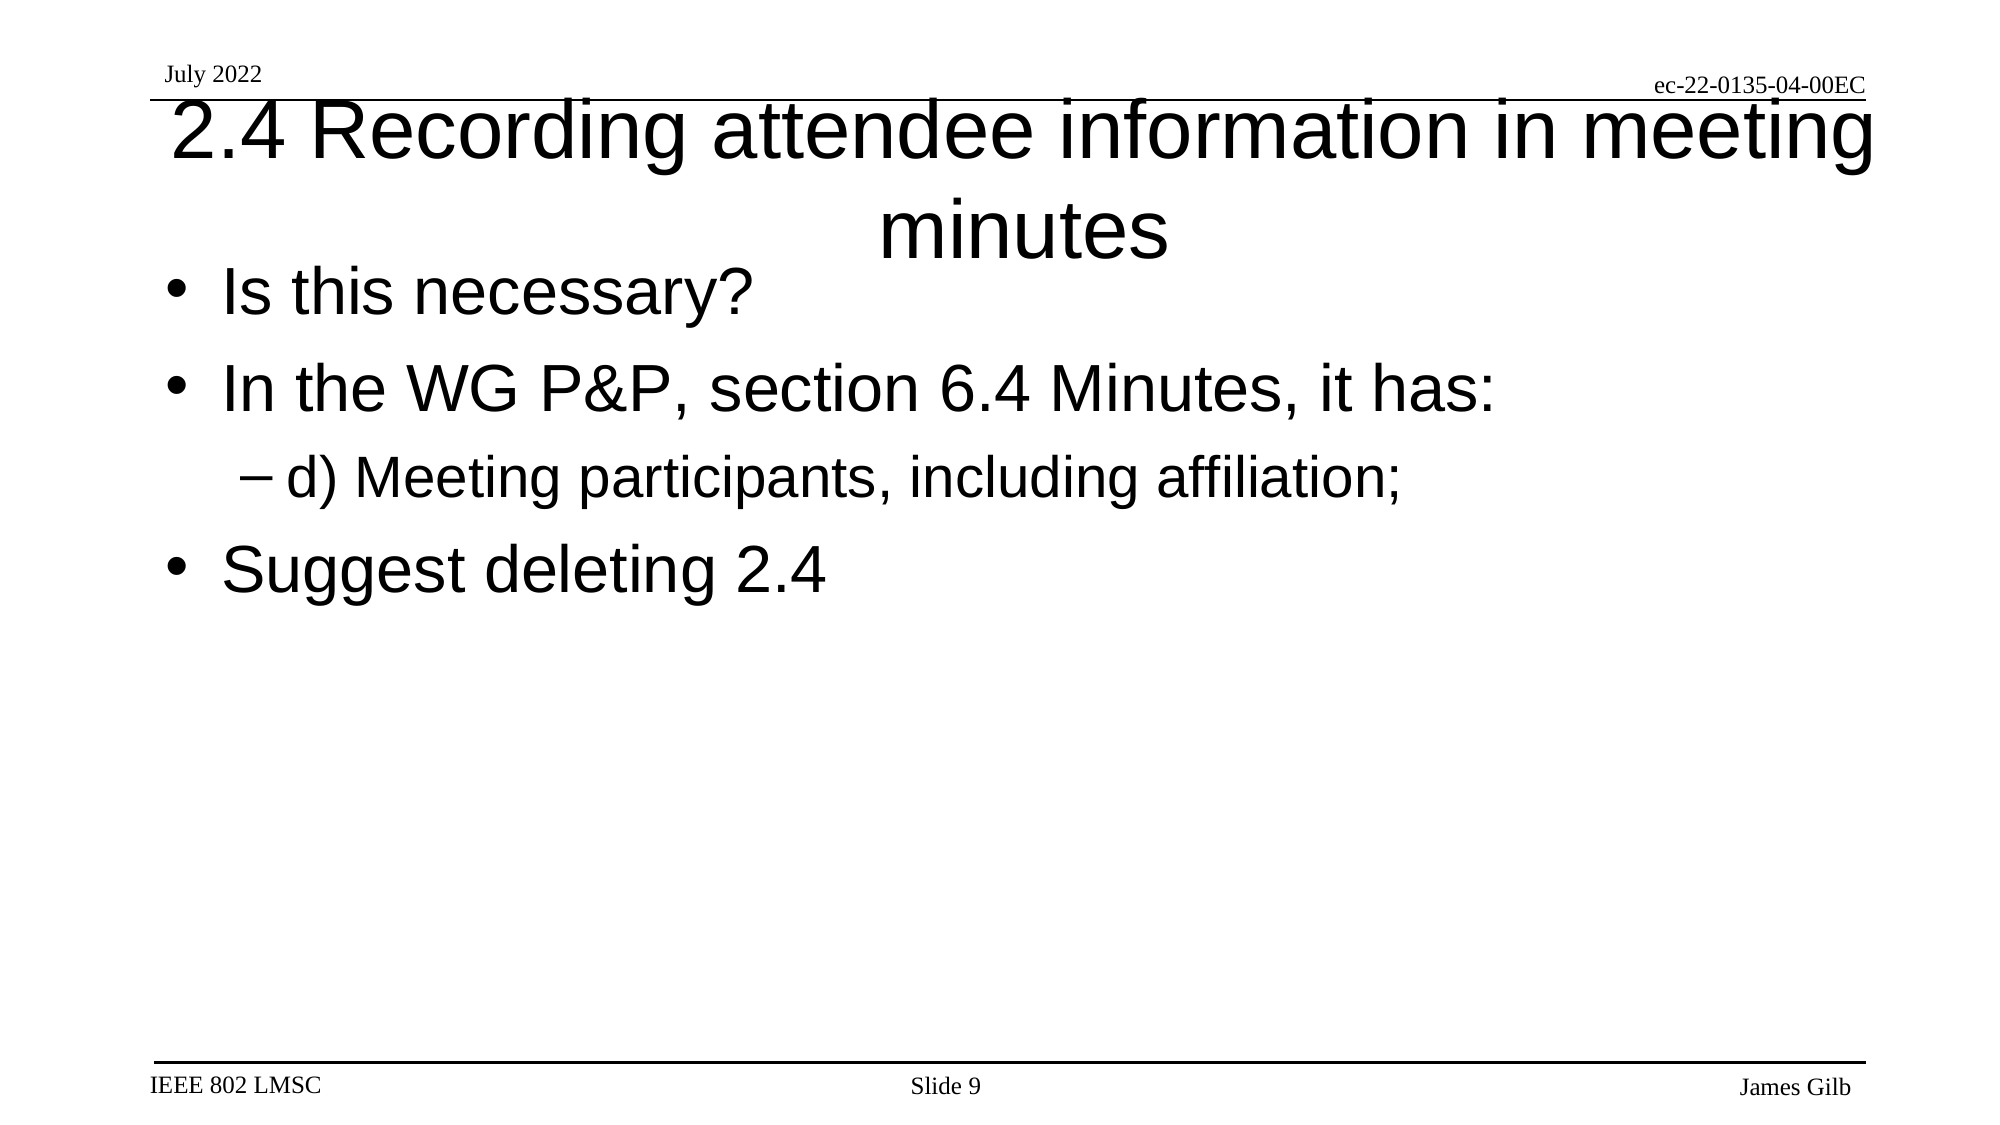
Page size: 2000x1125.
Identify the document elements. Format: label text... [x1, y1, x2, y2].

title 2.4 Recording attendee information in meeting minutes [149, 67, 1900, 283]
list Is this necessary? In the WG P&P, section 6.4 Minutes, it has: d) Meeting participants, including affiliation; Suggest deleting 2.4 [150, 239, 1900, 1051]
